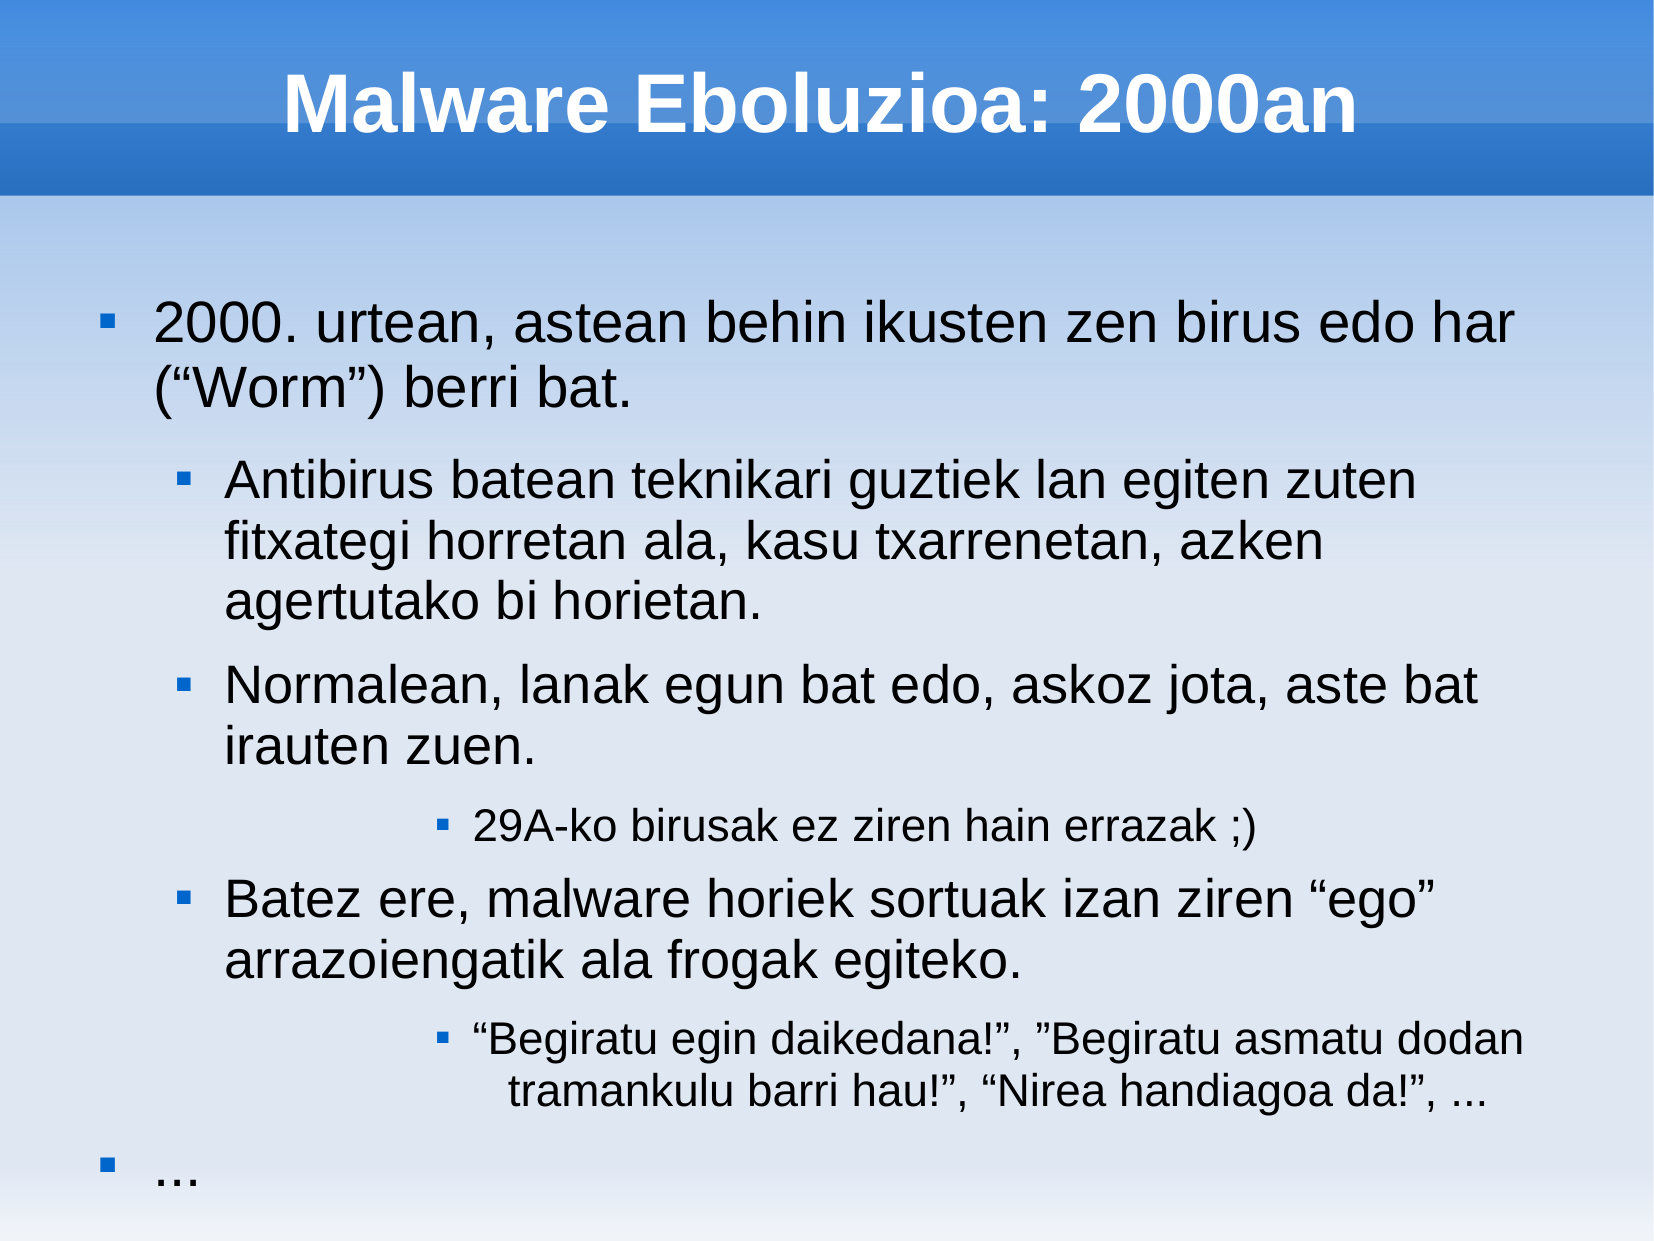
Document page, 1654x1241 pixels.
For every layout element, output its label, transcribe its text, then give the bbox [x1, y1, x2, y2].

list 2000. urtean, astean behin ikusten zen birus edo har (“Worm”) berri bat. Antibirus batean teknikari guztiek lan egiten zuten fitxategi horretan ala, kasu txarrenetan, azken agertutako bi horietan. Normalean, lanak egun bat edo, askoz jota, aste bat irauten zuen. 29A-ko birusak ez ziren hain errazak ;) Batez ere, malware horiek sortuak izan ziren “ego” arrazoiengatik ala frogak egiteko. “Begiratu egin daikedana!”, ”Begiratu asmatu dodan tramankulu barri hau!”, “Nirea handiagoa da!”, ... ... [82, 290, 1571, 1199]
title Malware Eboluzioa: 2000an [76, 0, 1565, 208]
picture [0, 0, 1654, 1241]
